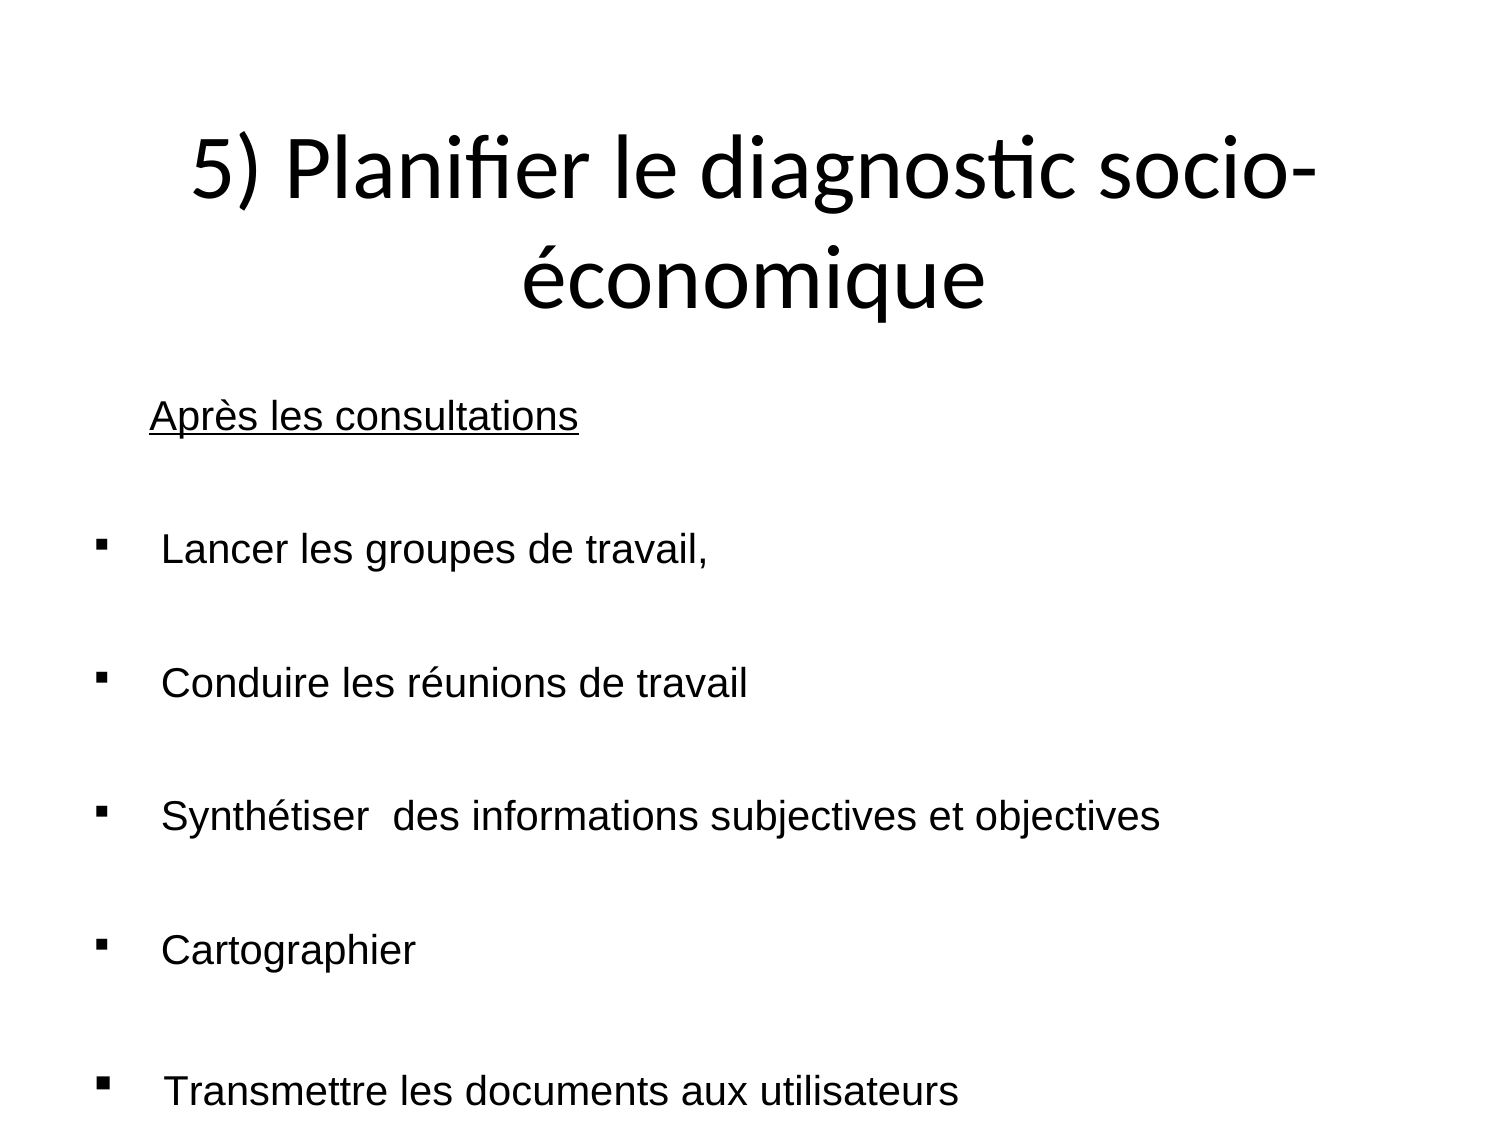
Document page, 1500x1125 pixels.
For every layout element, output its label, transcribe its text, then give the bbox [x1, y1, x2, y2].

list Après les consultations Lancer les groupes de travail, Conduire les réunions de travail Synthétiser des informations subjectives et objectives Cartographier Transmettre les documents aux utilisateurs [76, 335, 1427, 1125]
text_box 5) Planifier le diagnostic socio-économique [32, 99, 1477, 335]
